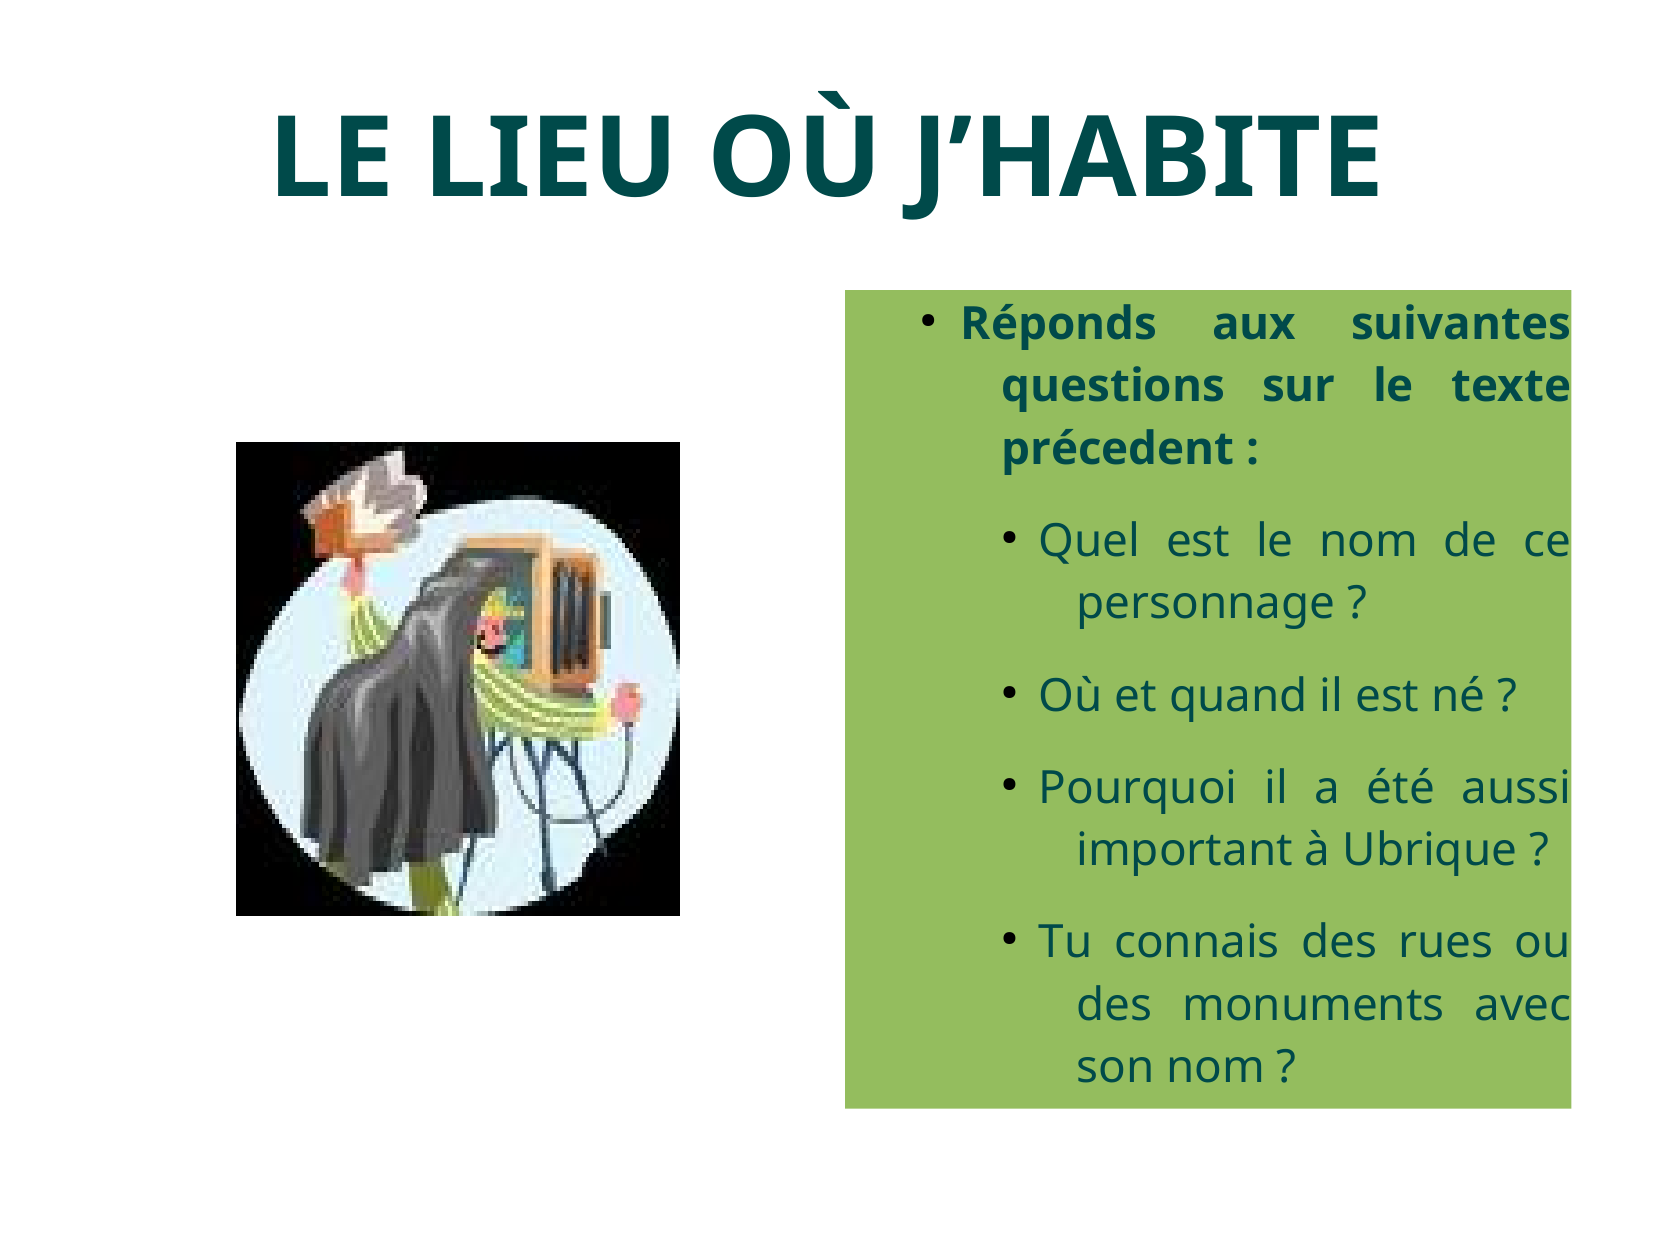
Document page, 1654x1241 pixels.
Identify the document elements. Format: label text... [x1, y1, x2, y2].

title LE LIEU OÙ J’HABITE [82, 49, 1571, 257]
chart [82, 290, 809, 1109]
list Réponds aux suivantes questions sur le texte précedent : Quel est le nom de ce personnage ? Où et quand il est né ? Pourquoi il a été aussi important à Ubrique ? Tu connais des rues ou des monuments avec son nom ? [845, 290, 1572, 1109]
picture [236, 442, 680, 916]
